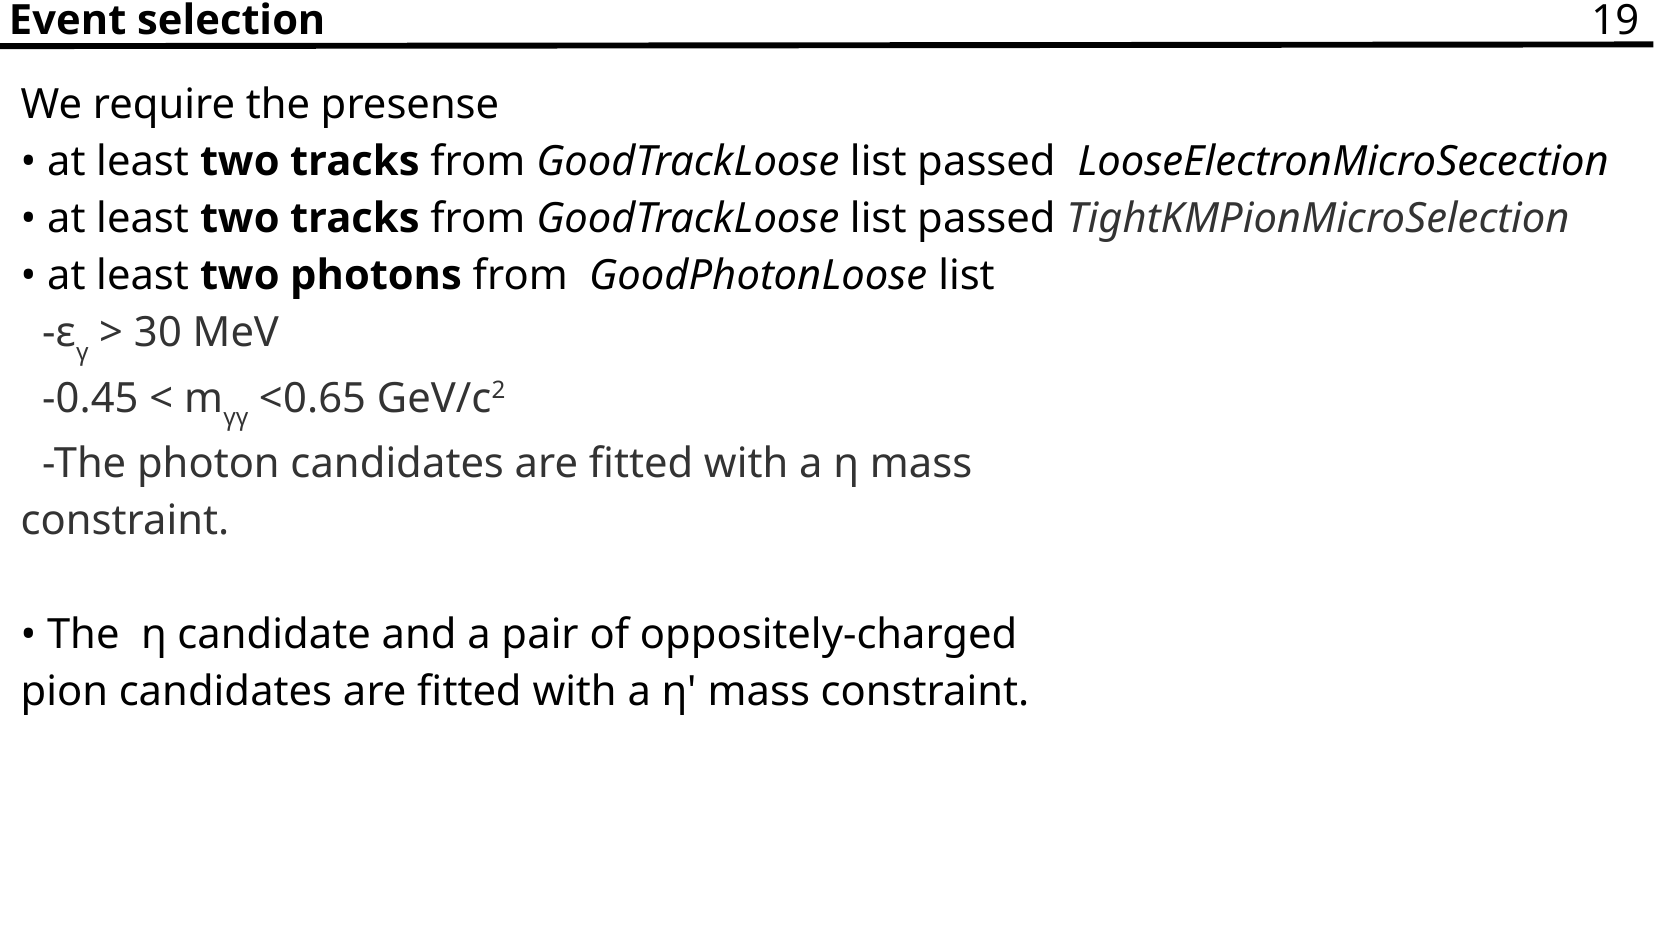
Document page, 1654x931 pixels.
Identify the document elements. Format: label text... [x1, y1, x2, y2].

text_box We require the presense • at least two tracks from GoodTrackLoose list passed LooseElectronMicroSecection • at least two tracks from GoodTrackLoose list passed TightKMPionMicroSelection • at least two photons from GoodPhotonLoose list -εγ > 30 MeV -0.45 < mγγ <0.65 GeV/c2 -The photon candidates are fitted with a η mass constraint. • The η candidate and a pair of oppositely-charged pion candidates are fitted with a η' mass constraint. [5, 66, 1654, 931]
text_box 19 [1576, 0, 1654, 54]
text_box Event selection [0, 48, 1306, 59]
text_box Event selection [0, 0, 1306, 43]
